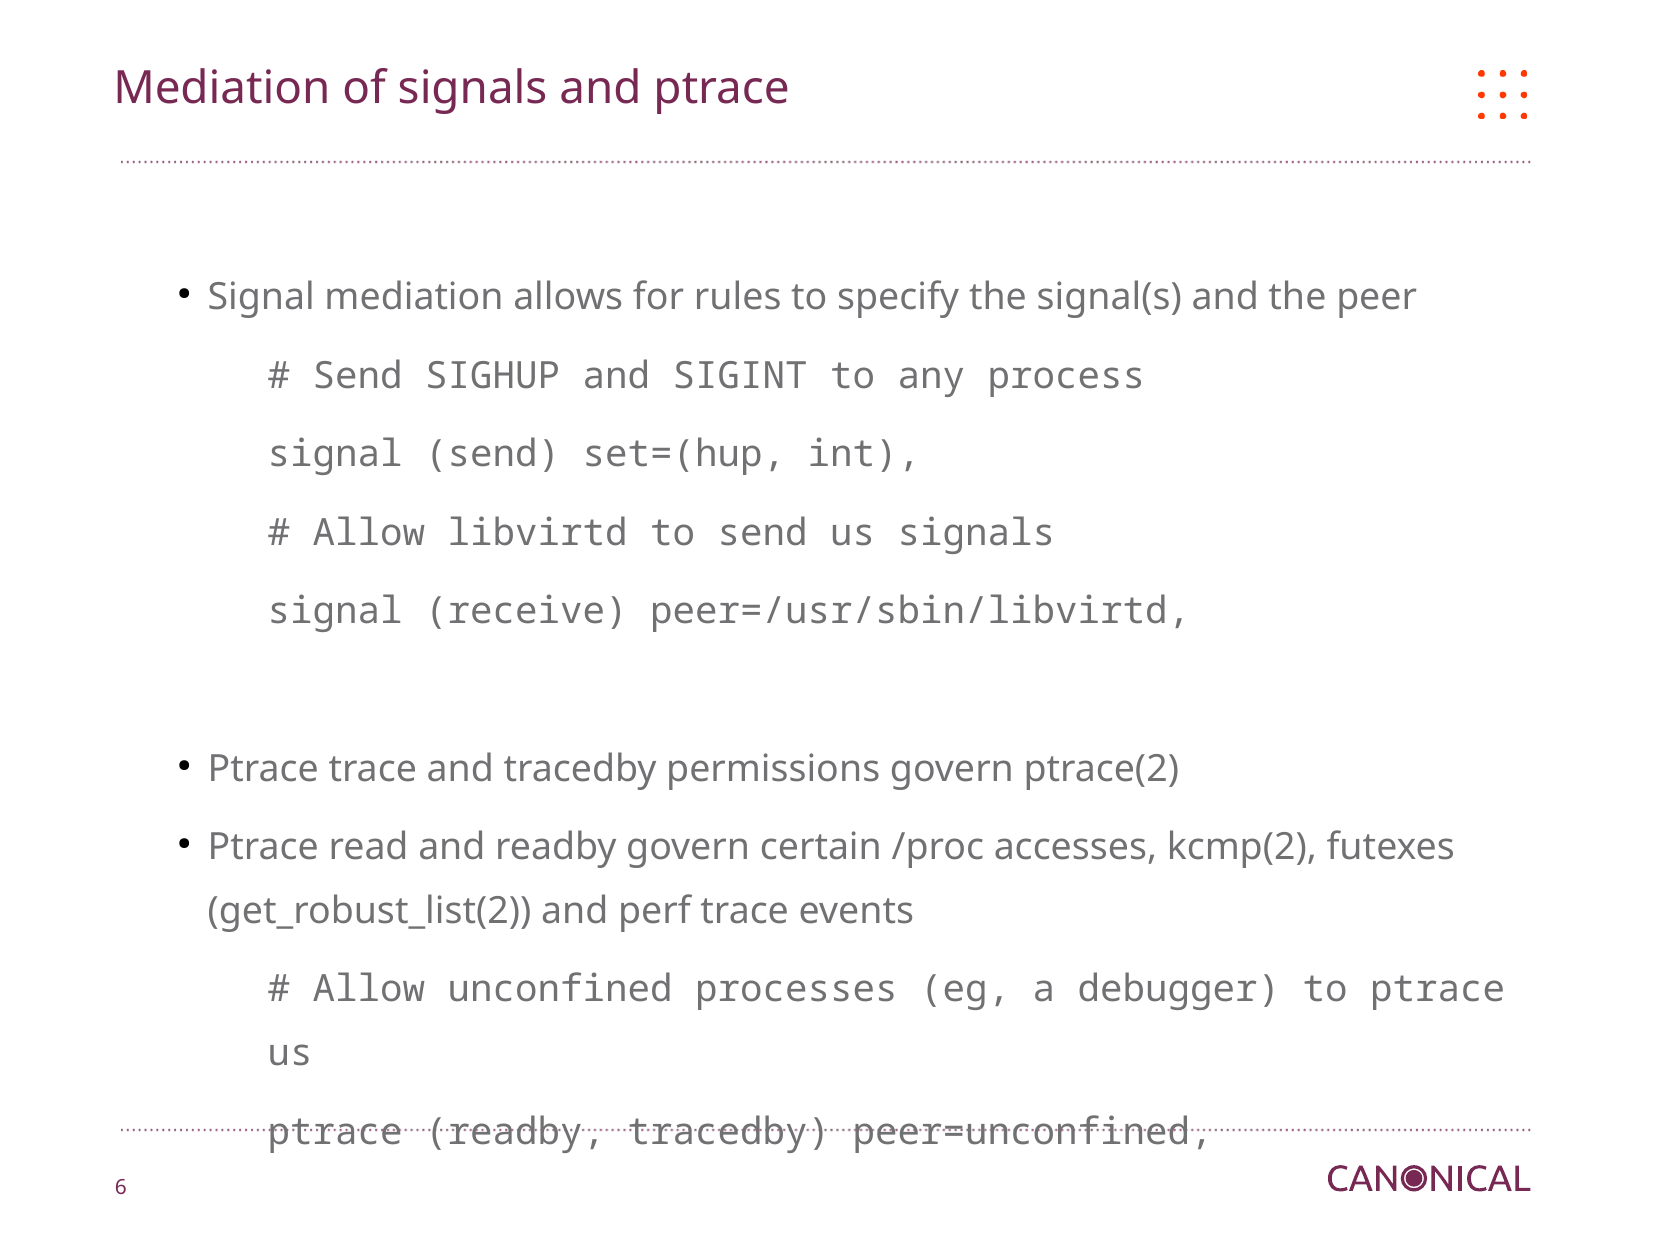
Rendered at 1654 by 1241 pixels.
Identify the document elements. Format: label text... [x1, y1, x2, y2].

picture [273, 1127, 284, 1134]
picture [638, 1127, 658, 1134]
picture [476, 1127, 487, 1132]
picture [459, 1127, 474, 1134]
picture [821, 1127, 855, 1134]
picture [723, 1127, 734, 1132]
picture [521, 1127, 531, 1134]
picture [971, 1127, 981, 1134]
picture [111, 159, 1533, 166]
picture [781, 1127, 791, 1134]
picture [1017, 1127, 1036, 1134]
picture [1074, 1127, 1086, 1134]
picture [1006, 1127, 1015, 1134]
picture [768, 1127, 779, 1134]
picture [1151, 1127, 1162, 1132]
picture [1164, 1127, 1170, 1134]
picture [111, 1127, 270, 1134]
picture [881, 1127, 892, 1132]
picture [301, 1127, 320, 1134]
picture [858, 1127, 869, 1134]
picture [354, 1127, 362, 1134]
picture [1128, 1127, 1138, 1134]
picture [1089, 1127, 1110, 1134]
picture [1051, 1127, 1058, 1134]
picture [489, 1127, 508, 1134]
picture [1061, 1127, 1071, 1134]
picture [1114, 1127, 1125, 1134]
picture [1037, 1127, 1049, 1134]
picture [543, 1127, 554, 1134]
picture [871, 1127, 879, 1134]
picture [662, 1127, 688, 1134]
picture [386, 1127, 397, 1132]
title Mediation of signals and ptrace [113, 59, 1382, 112]
picture [436, 1127, 455, 1134]
picture [802, 1127, 819, 1134]
picture [916, 1127, 928, 1134]
picture [577, 1127, 635, 1134]
picture [736, 1127, 743, 1134]
picture [324, 1127, 351, 1134]
picture [993, 1127, 1003, 1134]
picture [286, 1127, 298, 1134]
picture [791, 1127, 801, 1134]
picture [903, 1127, 914, 1132]
picture [364, 1127, 384, 1134]
picture [702, 1127, 721, 1134]
picture [932, 1127, 968, 1134]
picture [399, 1127, 433, 1134]
picture [691, 1127, 700, 1134]
picture [894, 1127, 901, 1134]
picture [746, 1127, 756, 1134]
picture [1478, 70, 1527, 119]
picture [1173, 1127, 1183, 1134]
list Signal mediation allows for rules to specify the signal(s) and the peer # Send SIGHUP and SIGINT to any process signal (send) set=(hup, int), # Allow libvirtd to send us signals signal (receive) peer=/usr/sbin/libvirtd, Ptrace trace and tracedby permissions govern ptrace(2) Ptrace read and readby govern certain /proc accesses, kcmp(2), futexes (get_robust_list(2)) and perf trace events # Allow unconfined processes (eg, a debugger) to ptrace us ptrace (readby, tracedby) peer=unconfined, penguindroppings.wordpress.com/2014/06/06/application-isolation-with-apparmor-part-iv/ [147, 256, 1506, 1051]
picture [556, 1127, 566, 1134]
picture [566, 1127, 576, 1134]
picture [1187, 1127, 1533, 1134]
picture [1141, 1127, 1149, 1134]
picture [511, 1127, 518, 1134]
